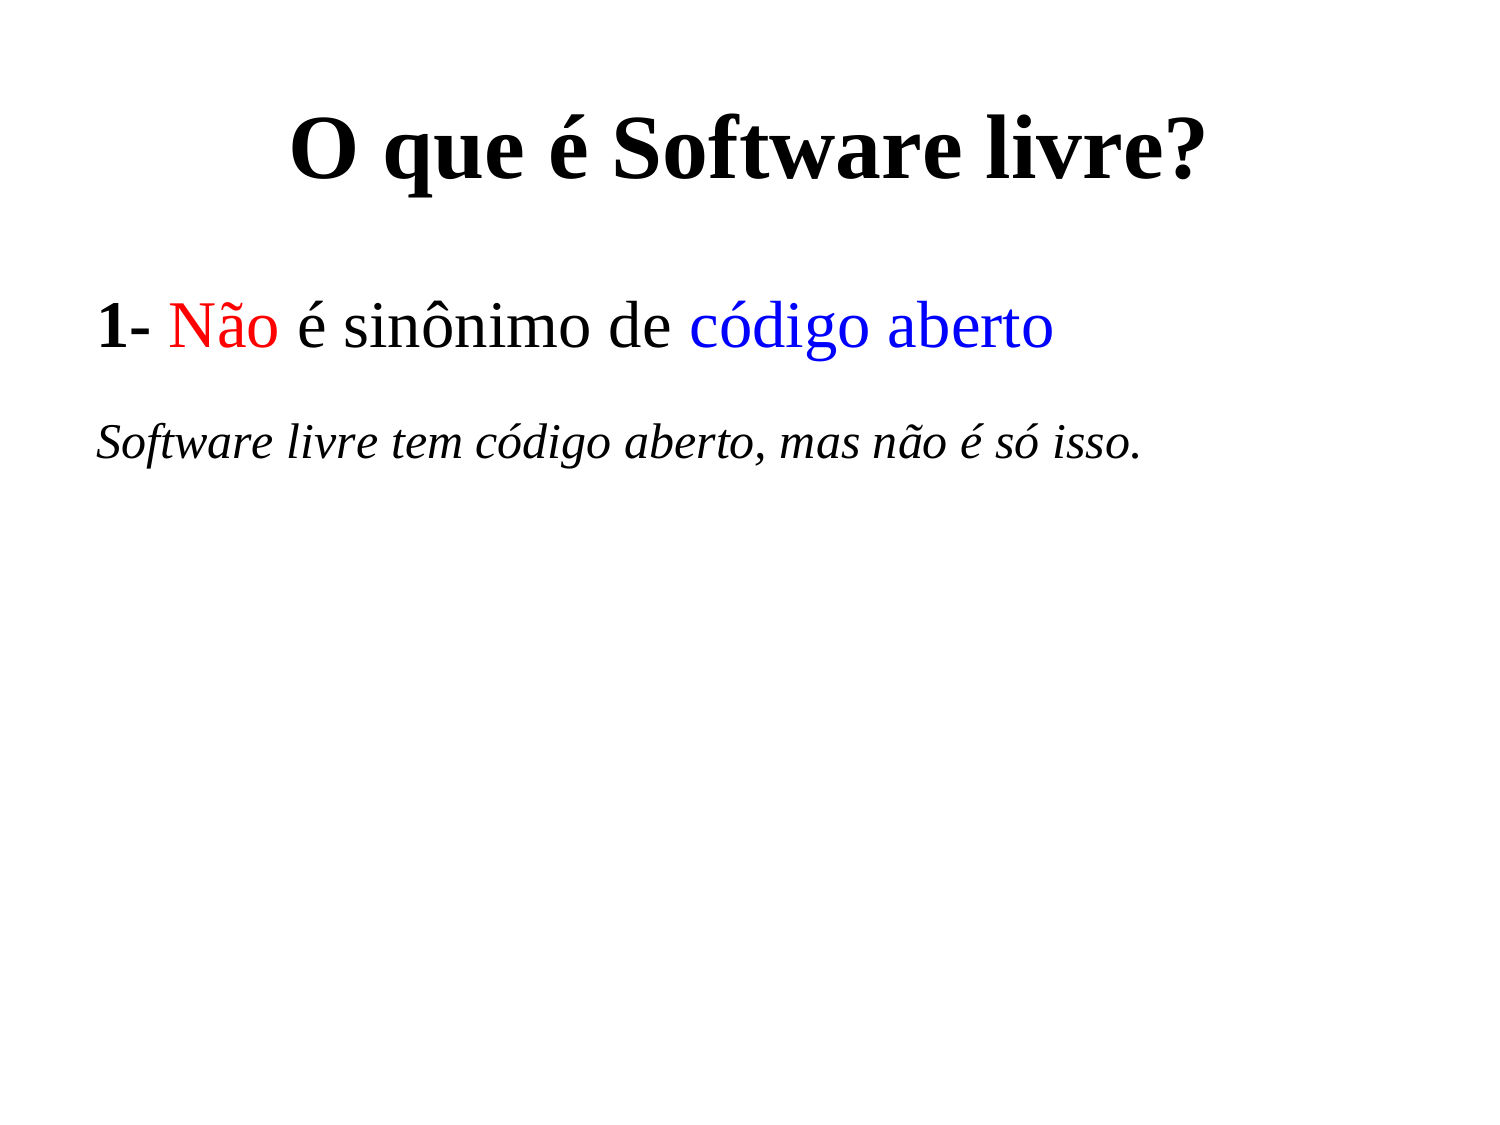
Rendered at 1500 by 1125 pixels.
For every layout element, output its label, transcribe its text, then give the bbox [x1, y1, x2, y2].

text_box 1- Não é sinônimo de código aberto Software livre tem código aberto, mas não é só isso. [96, 288, 1309, 973]
title O que é Software livre? [0, 78, 1500, 218]
